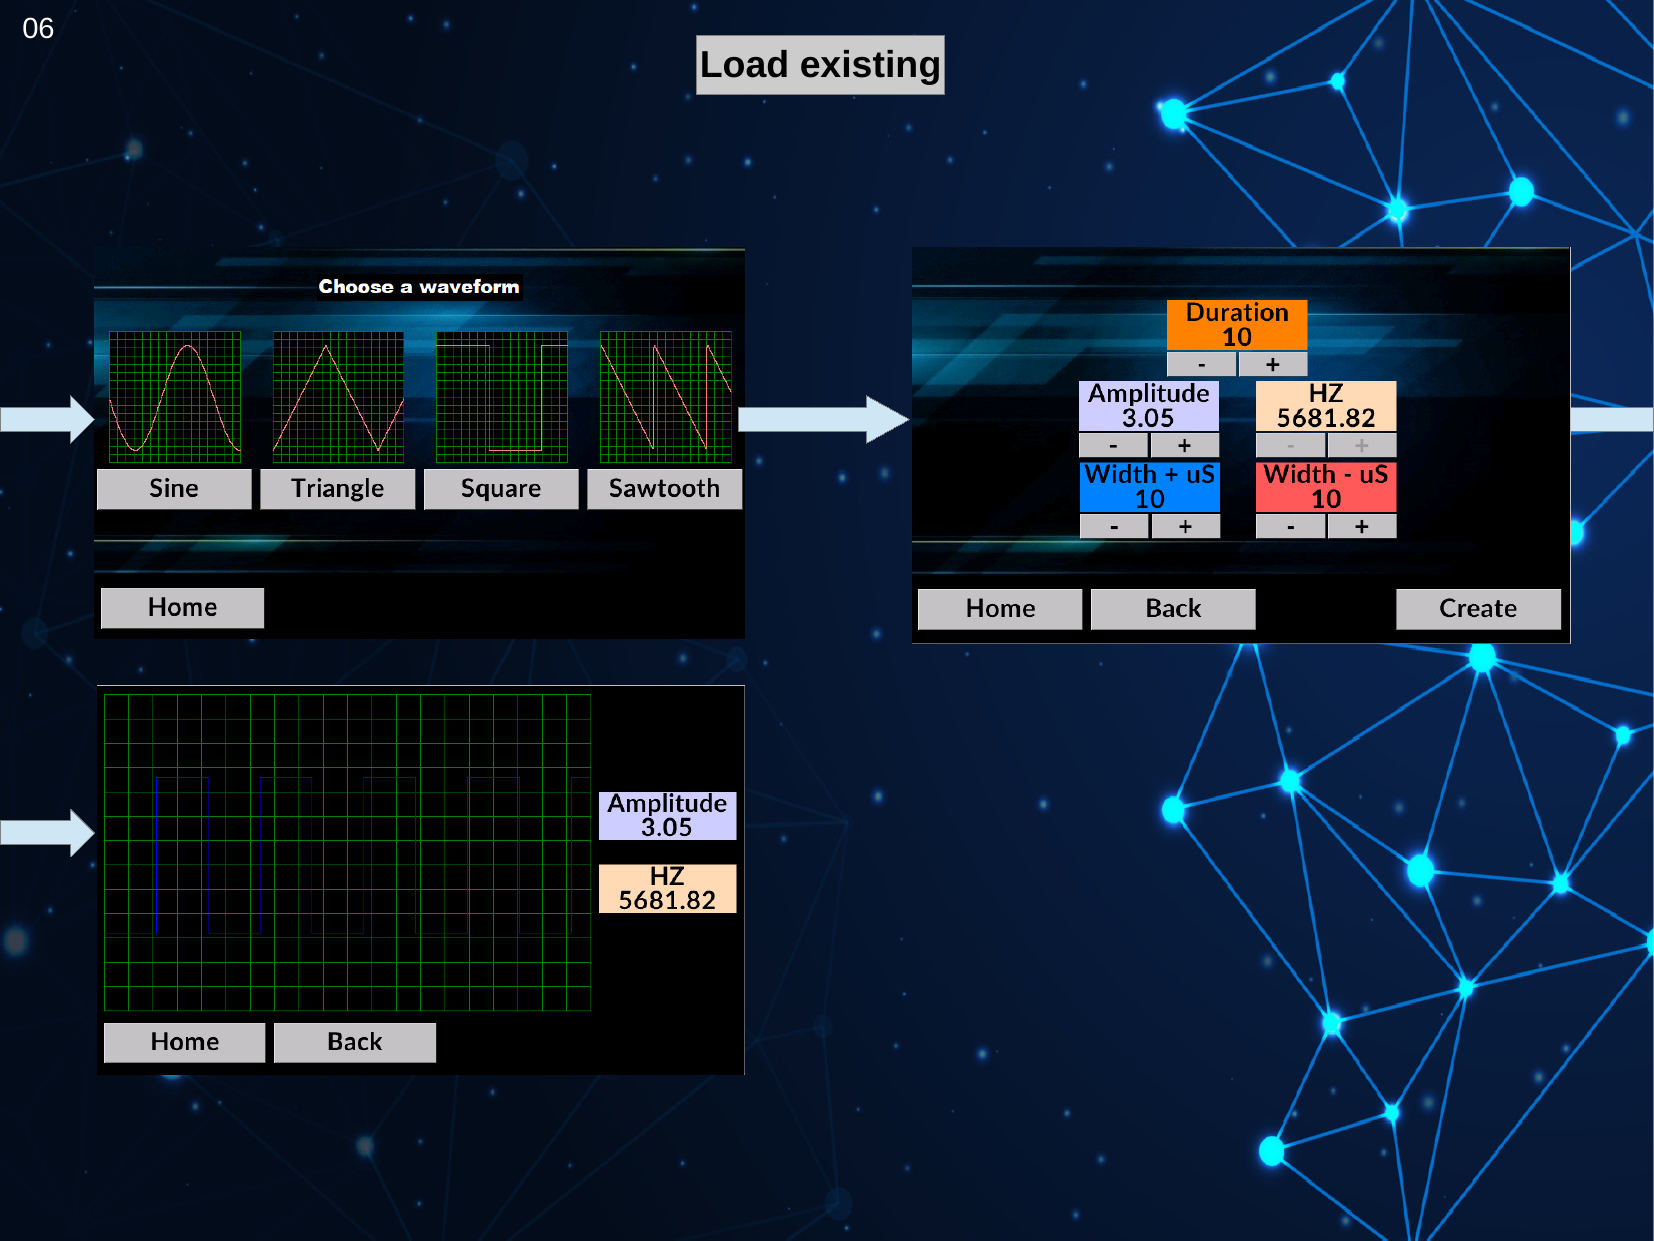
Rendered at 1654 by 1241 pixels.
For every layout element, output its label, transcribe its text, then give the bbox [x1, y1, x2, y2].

text_box [738, 395, 910, 444]
text_box [0, 395, 95, 444]
text_box [1571, 407, 1654, 432]
text_box Load existing [696, 35, 945, 95]
text_box [0, 809, 95, 857]
title 06 [6, 5, 71, 48]
picture [0, 0, 1654, 1241]
